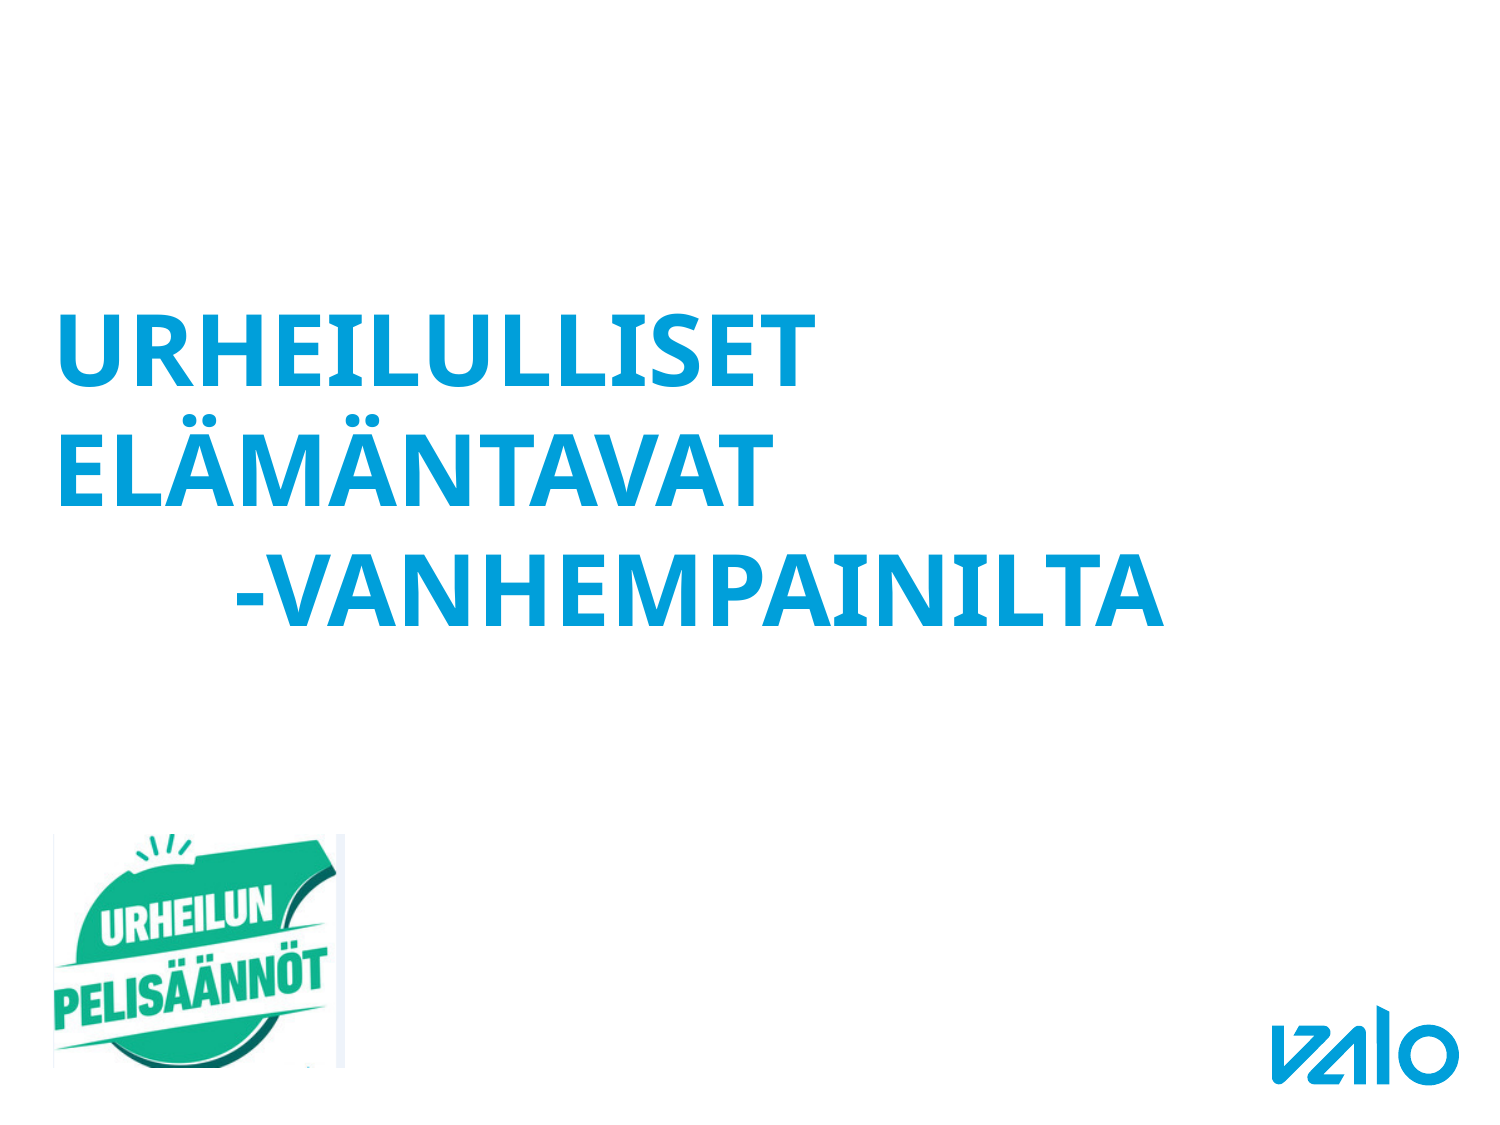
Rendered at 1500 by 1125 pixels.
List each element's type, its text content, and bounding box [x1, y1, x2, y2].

picture [53, 798, 353, 1087]
title URHEILULLISET ELÄMÄNTAVAT -VANHEMPAINILTA [37, 42, 1500, 891]
